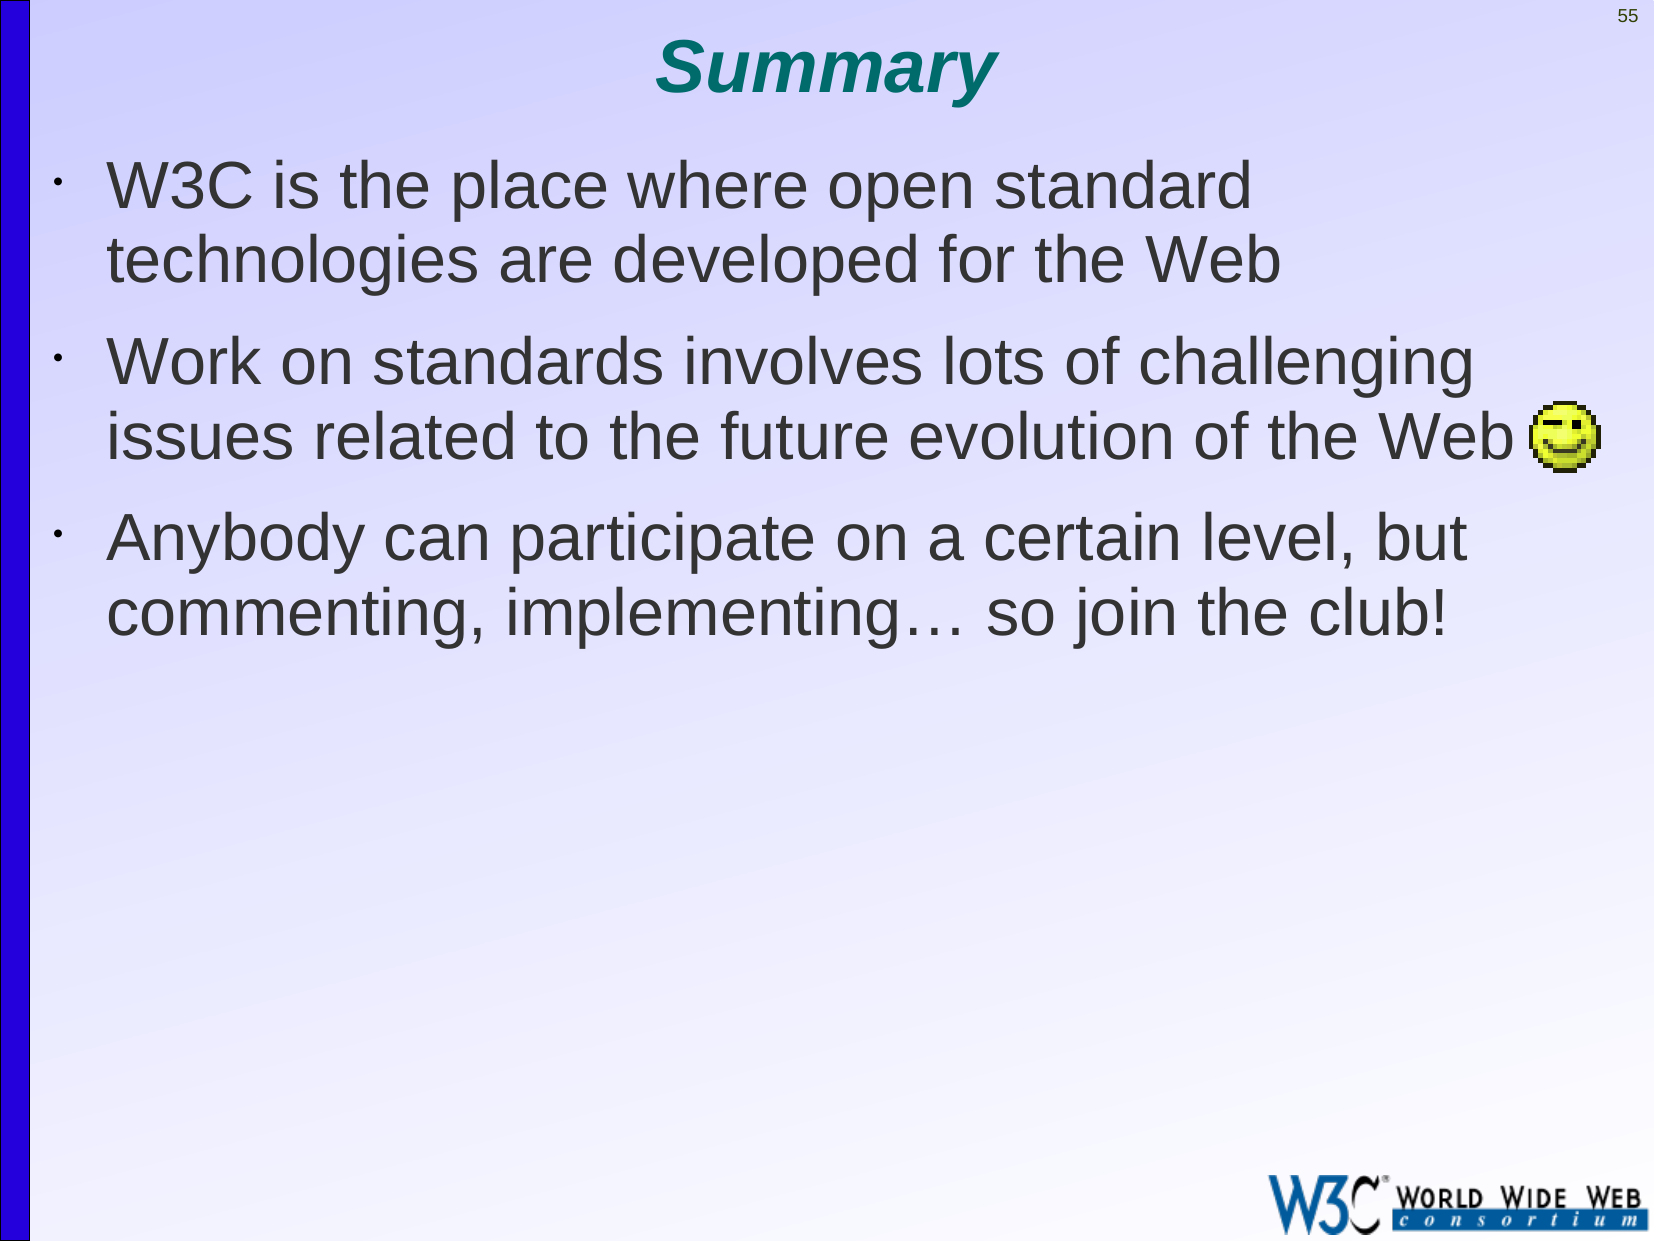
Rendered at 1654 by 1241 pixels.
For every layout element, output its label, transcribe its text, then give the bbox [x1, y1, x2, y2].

title Summary [0, 13, 1654, 117]
list W3C is the place where open standard technologies are developed for the Web Work on standards involves lots of challenging issues related to the future evolution of the Web Anybody can participate on a certain level, but commenting, implementing… so join the club! [35, 147, 1618, 1119]
picture [1529, 401, 1601, 473]
picture [1263, 1175, 1654, 1235]
